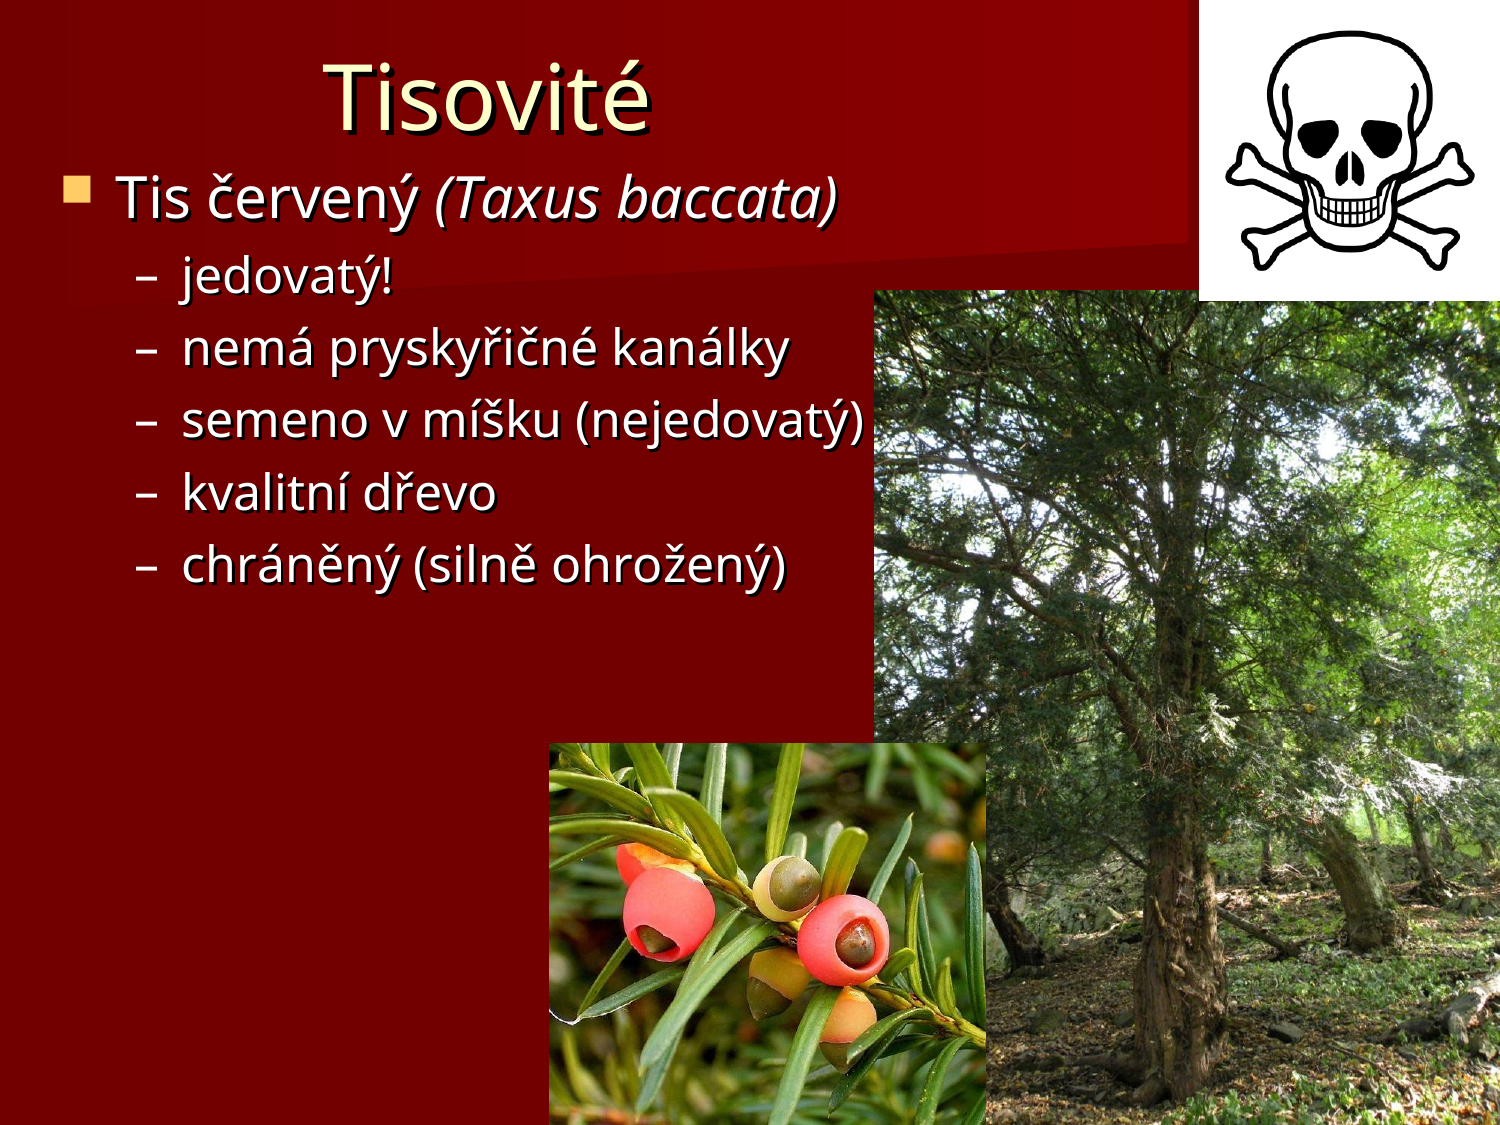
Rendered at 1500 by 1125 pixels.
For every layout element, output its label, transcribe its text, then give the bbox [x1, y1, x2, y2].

list Tis červený (Taxus baccata) jedovatý! nemá pryskyřičné kanálky semeno v míšku (nejedovatý) kvalitní dřevo chráněný (silně ohrožený) [44, 153, 1198, 891]
picture [549, 0, 1500, 1125]
title Tisovité [0, 0, 1163, 188]
